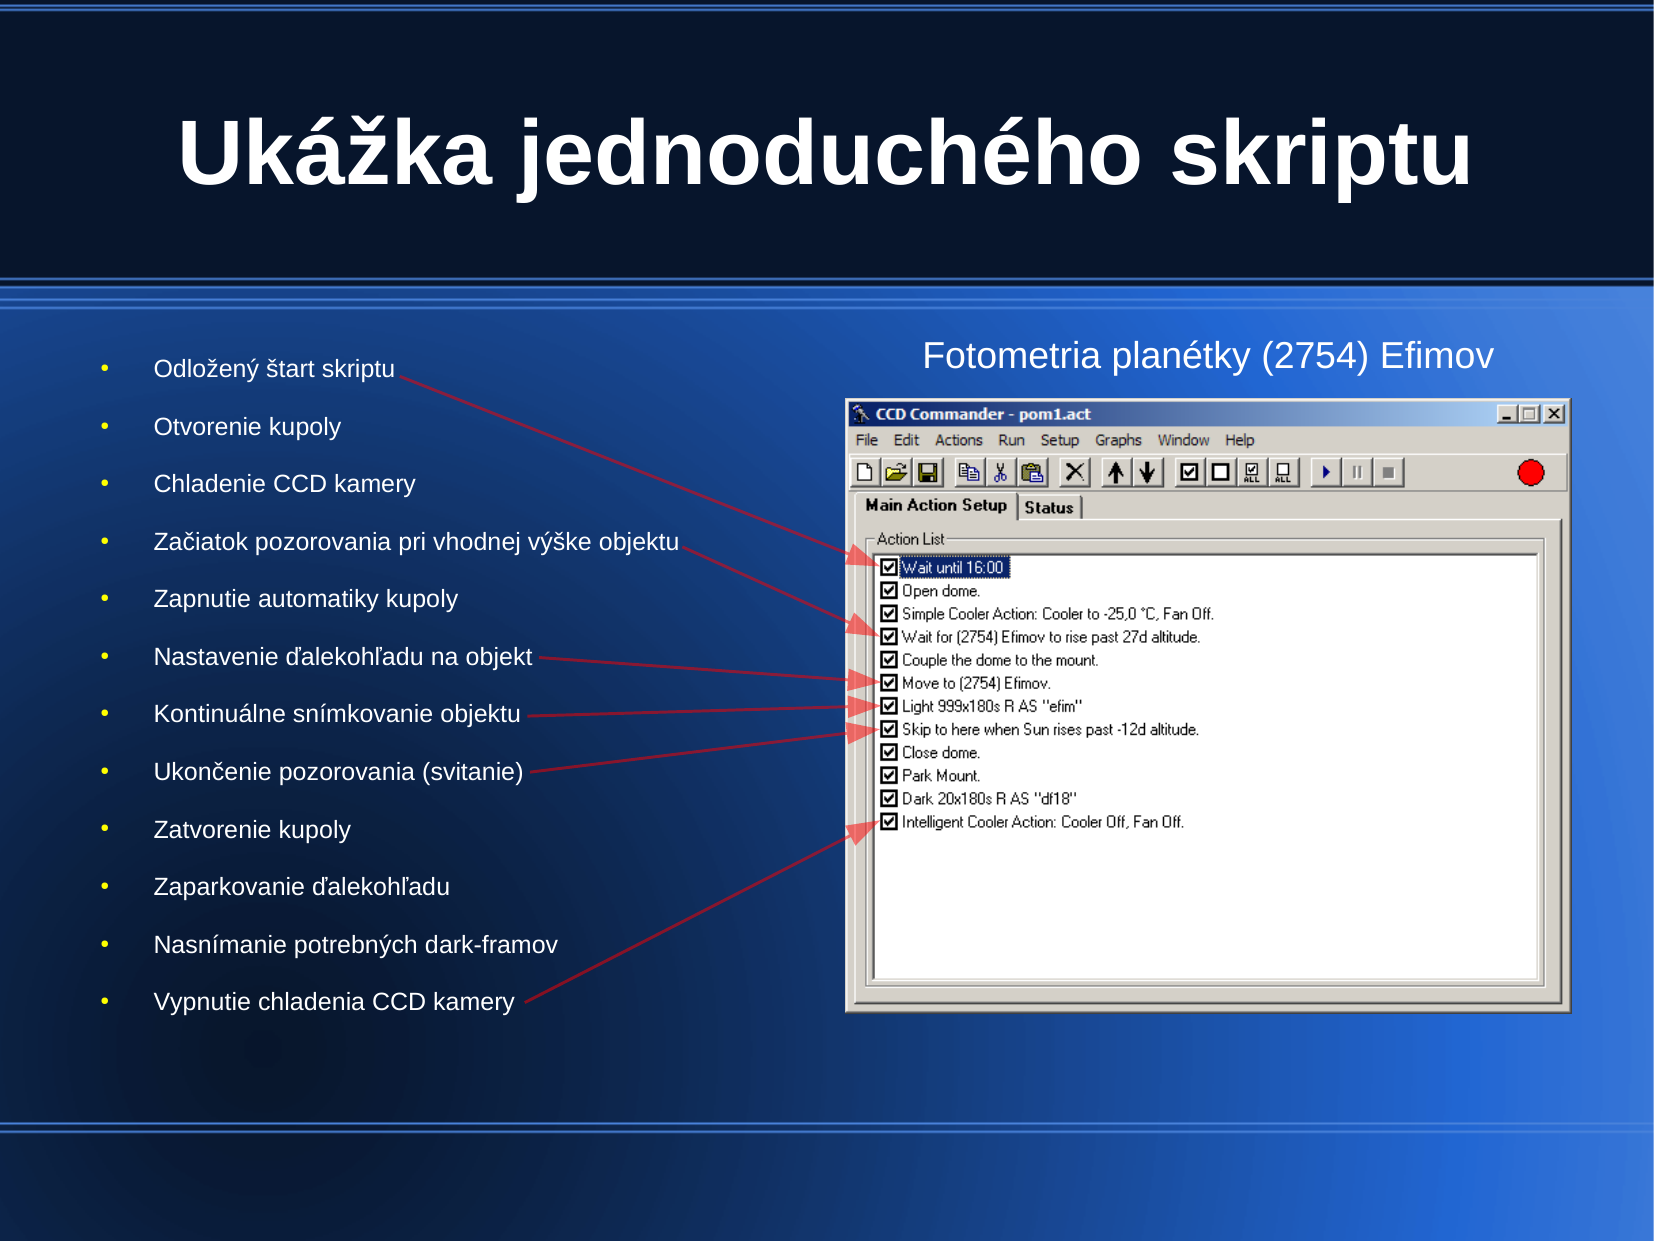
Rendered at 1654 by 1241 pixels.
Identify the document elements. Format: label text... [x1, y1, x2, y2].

title Ukážka jednoduchého skriptu [82, 49, 1571, 257]
picture [0, 0, 1654, 1241]
list Odložený štart skriptu Otvorenie kupoly Chladenie CCD kamery Začiatok pozorovania pri vhodnej výške objektu Zapnutie automatiky kupoly Nastavenie ďalekohľadu na objekt Kontinuálne snímkovanie objektu Ukončenie pozorovania (svitanie) Zatvorenie kupoly Zaparkovanie ďalekohľadu Nasnímanie potrebných dark-framov Vypnutie chladenia CCD kamery [82, 355, 809, 1058]
text_box Fotometria planétky (2754) Efimov [907, 326, 1510, 384]
